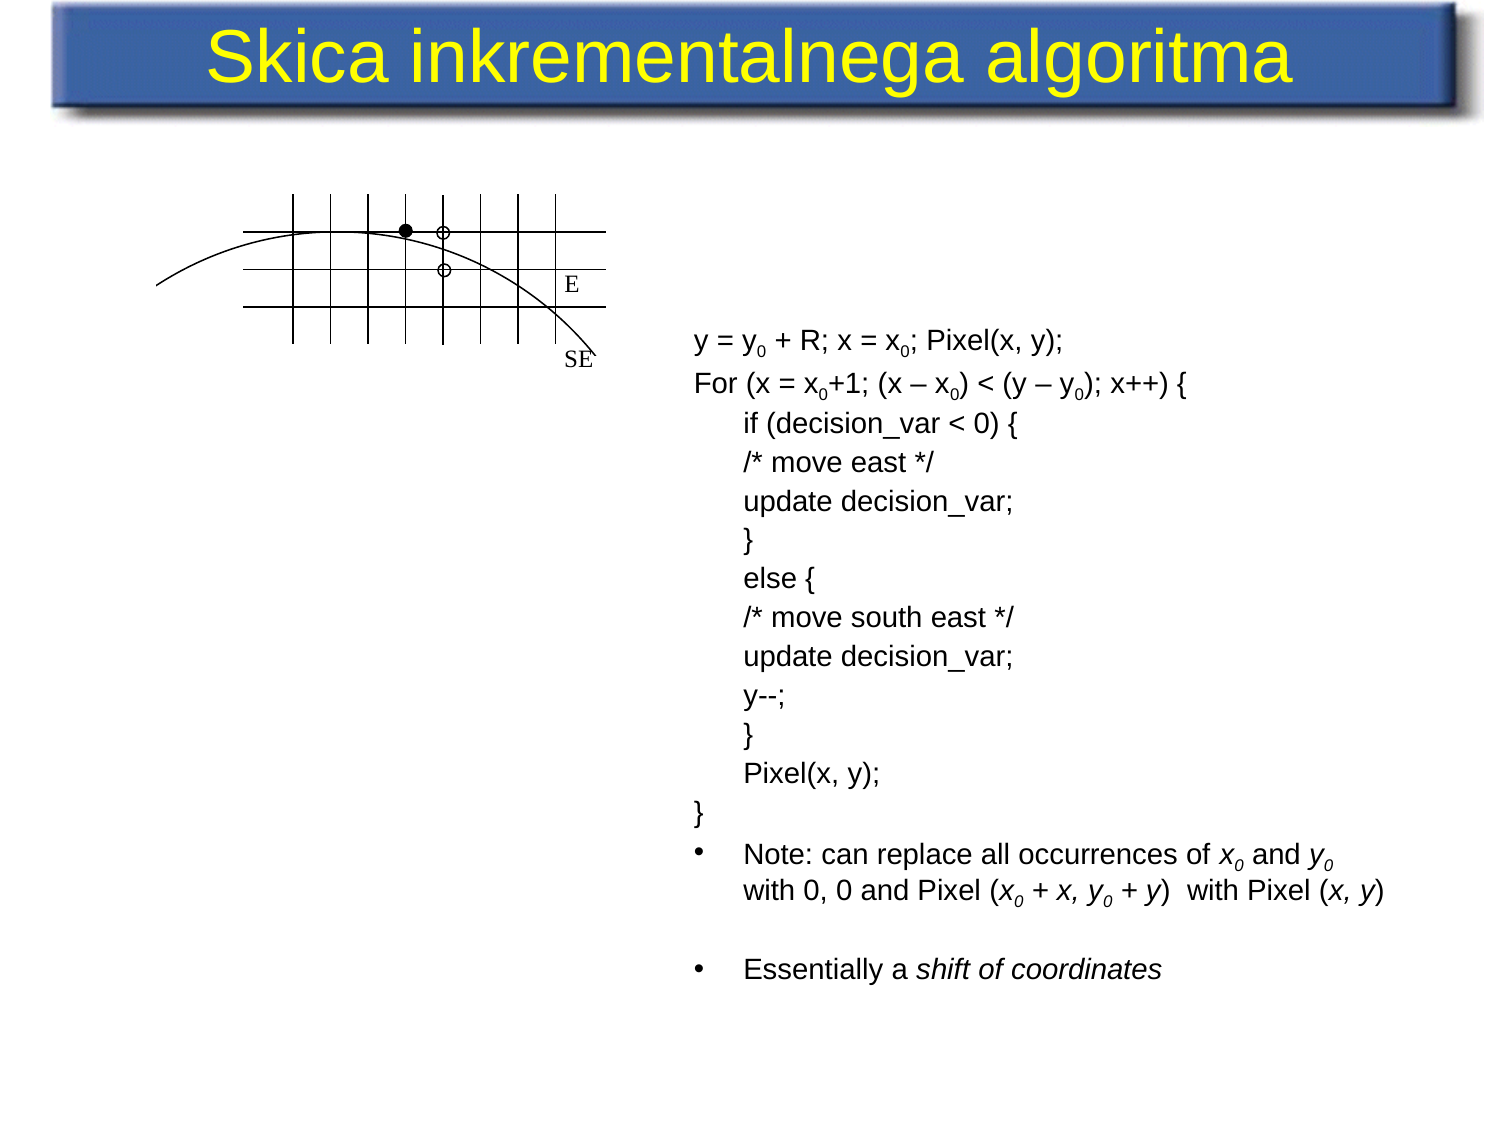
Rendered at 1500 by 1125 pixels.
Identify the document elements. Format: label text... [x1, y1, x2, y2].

text_box E [549, 259, 595, 306]
text_box y = y0 + R; x = x0; Pixel(x, y); For (x = x0+1; (x – x0) < (y – y0); x++) { if (decision_var < 0) { /* move east */ update decision_var; } else { /* move south east */ update decision_var; y--; } Pixel(x, y); } Note: can replace all occurrences of x0 and y0 with 0, 0 and Pixel (x0 + x, y0 + y) with Pixel (x, y) Essentially a shift of coordinates [679, 314, 1400, 1006]
text_box Skica inkrementalnega algoritma [187, 0, 1313, 106]
text_box SE [549, 334, 609, 381]
text_box [399, 224, 412, 238]
picture [50, 0, 1484, 127]
text_box [0, 269, 679, 945]
